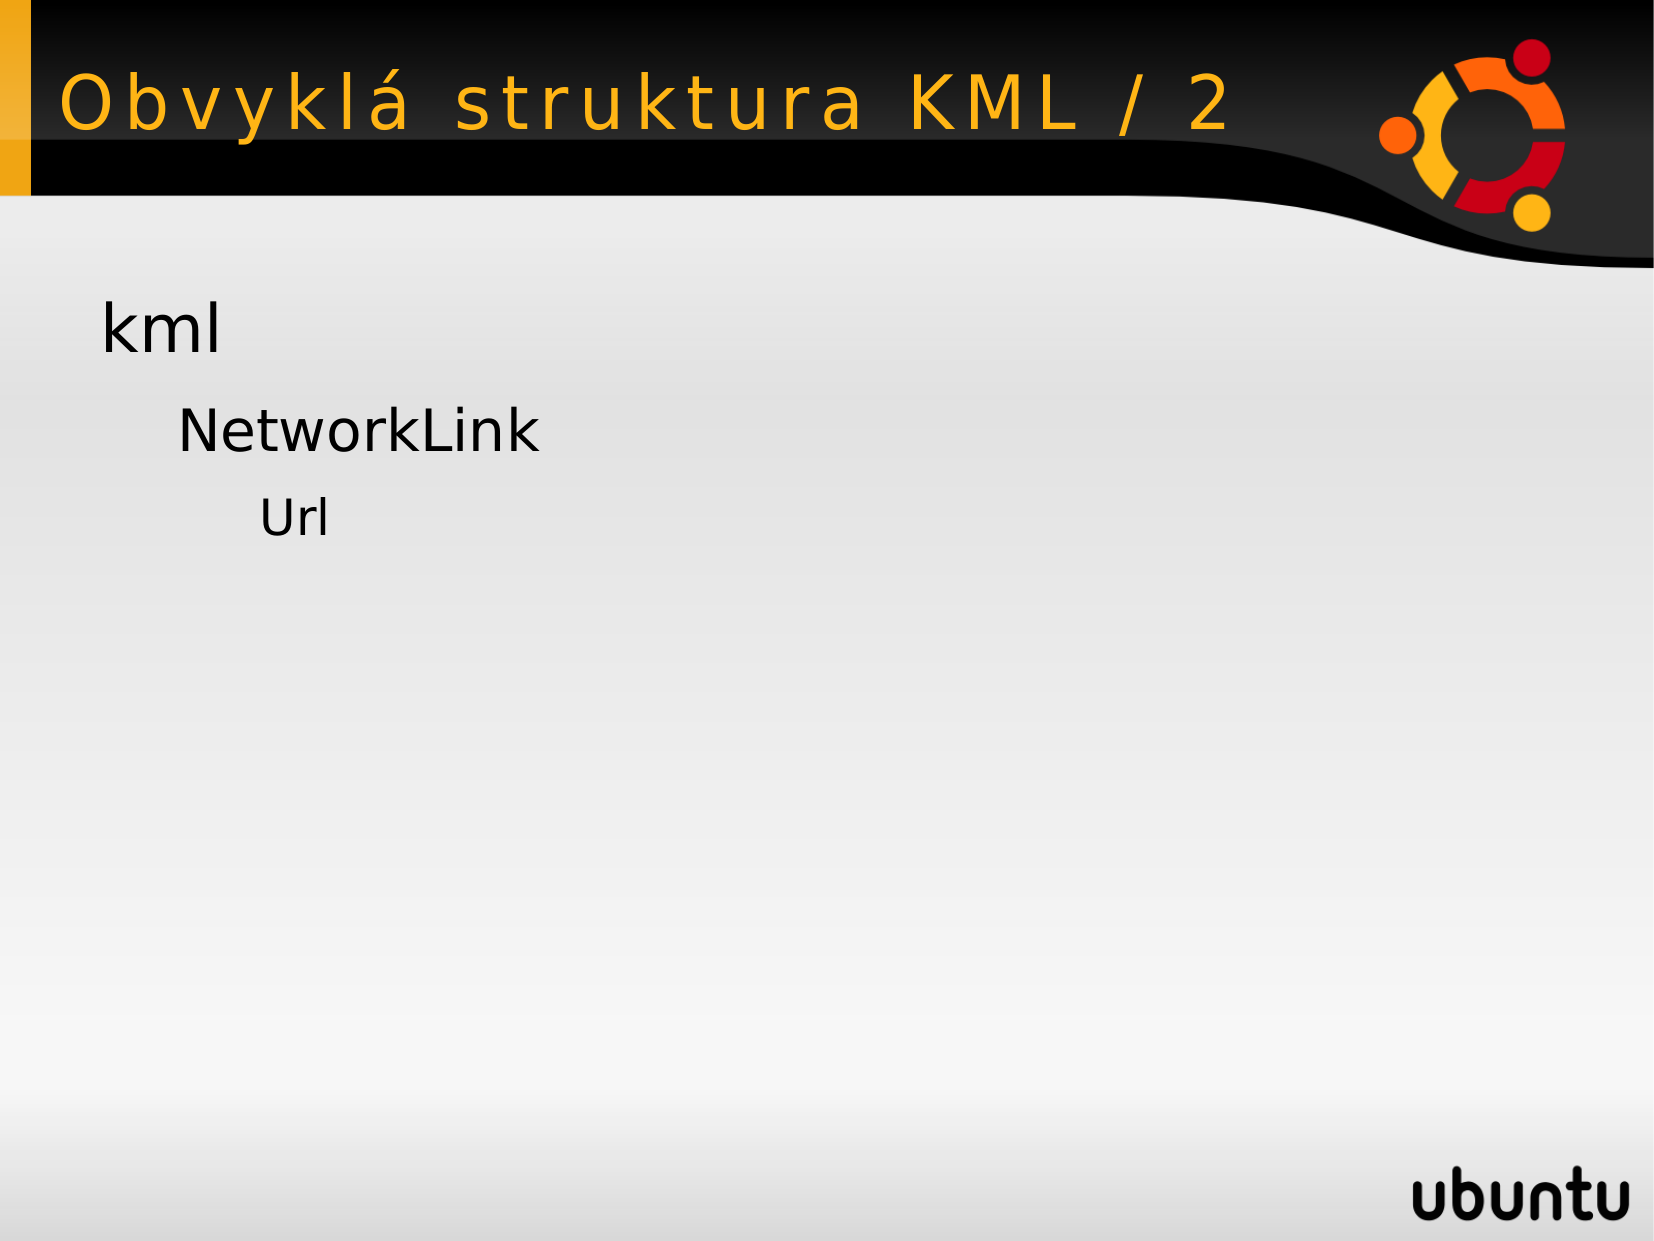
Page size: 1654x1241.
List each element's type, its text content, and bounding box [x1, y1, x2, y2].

picture [0, 0, 1654, 1241]
title Obvyklá struktura KML / 2 [59, 29, 1270, 178]
list kml NetworkLink Url [82, 290, 1571, 1109]
